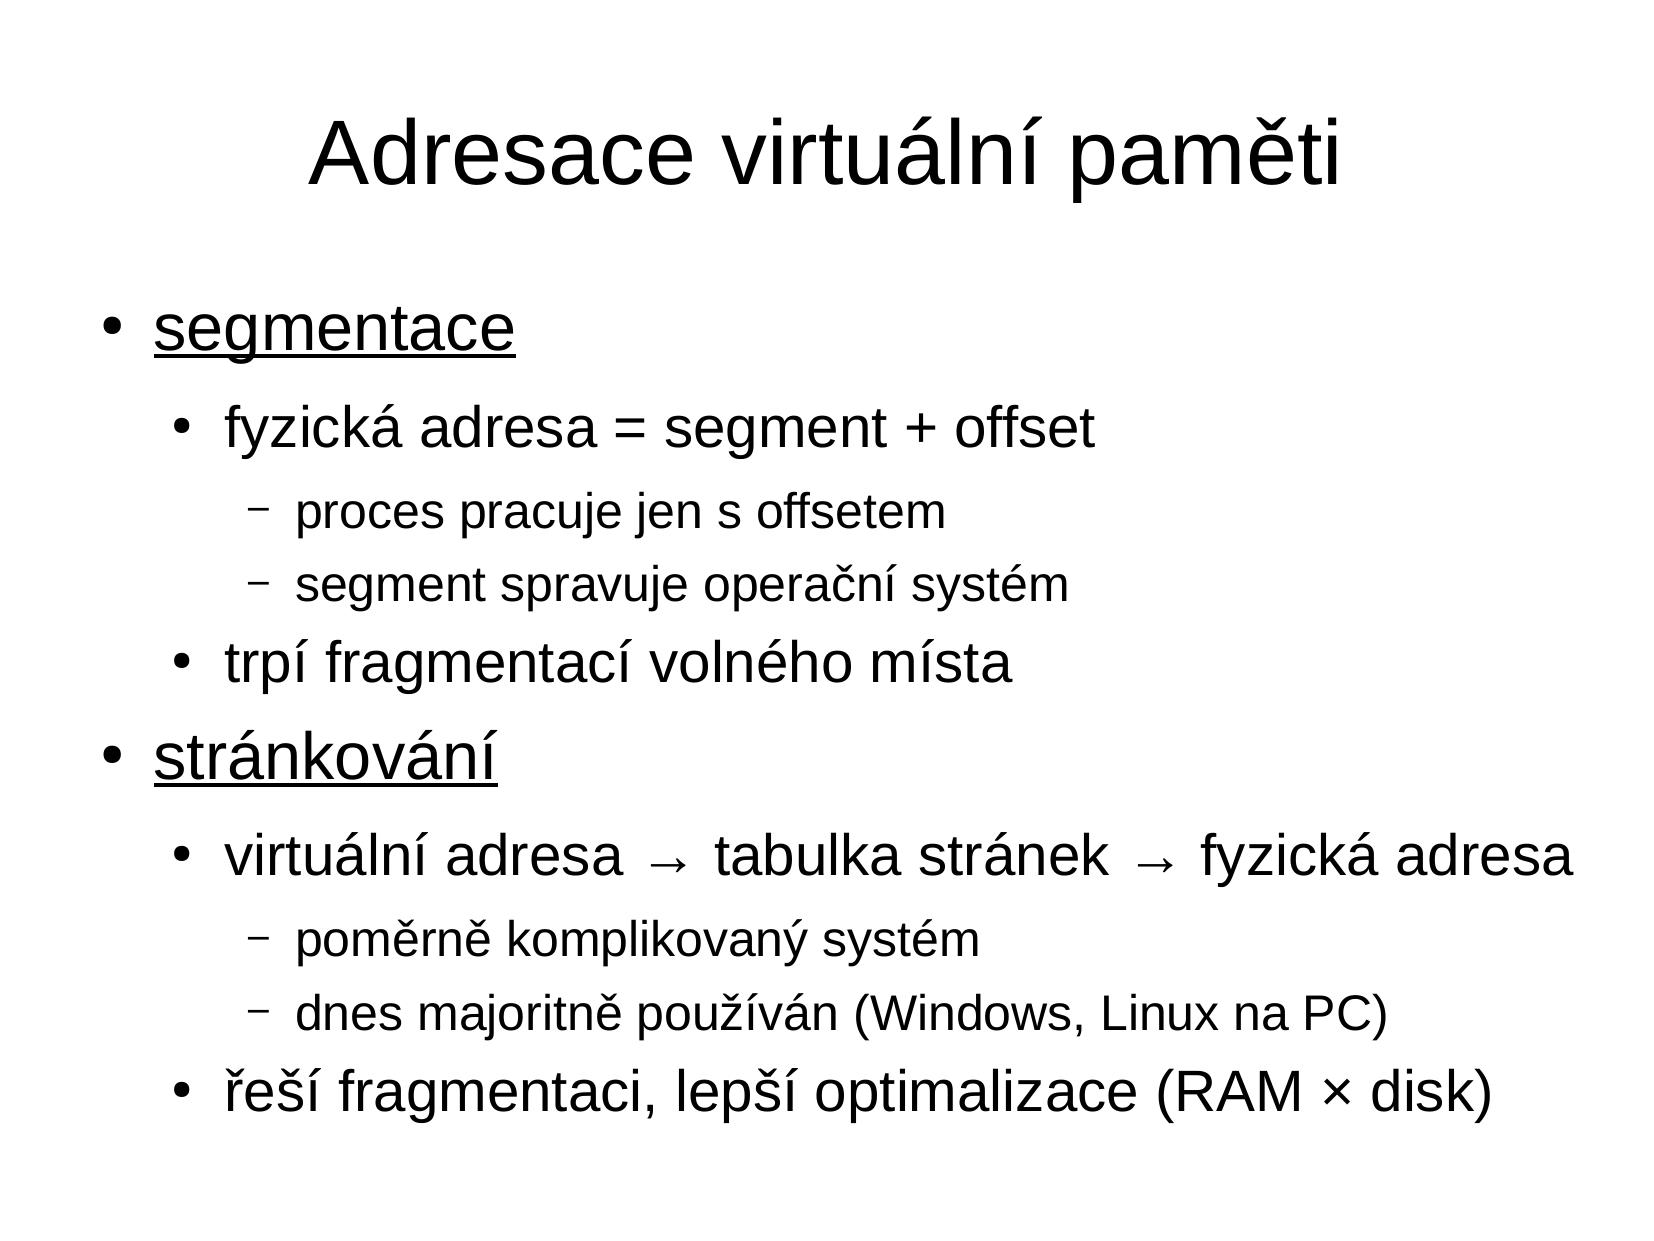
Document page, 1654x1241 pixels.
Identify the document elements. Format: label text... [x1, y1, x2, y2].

title Adresace virtuální paměti [82, 56, 1571, 250]
list segmentace fyzická adresa = segment + offset proces pracuje jen s offsetem segment spravuje operační systém trpí fragmentací volného místa stránkování virtuální adresa → tabulka stránek → fyzická adresa poměrně komplikovaný systém dnes majoritně používán (Windows, Linux na PC) řeší fragmentaci, lepší optimalizace (RAM × disk) [82, 290, 1602, 1123]
